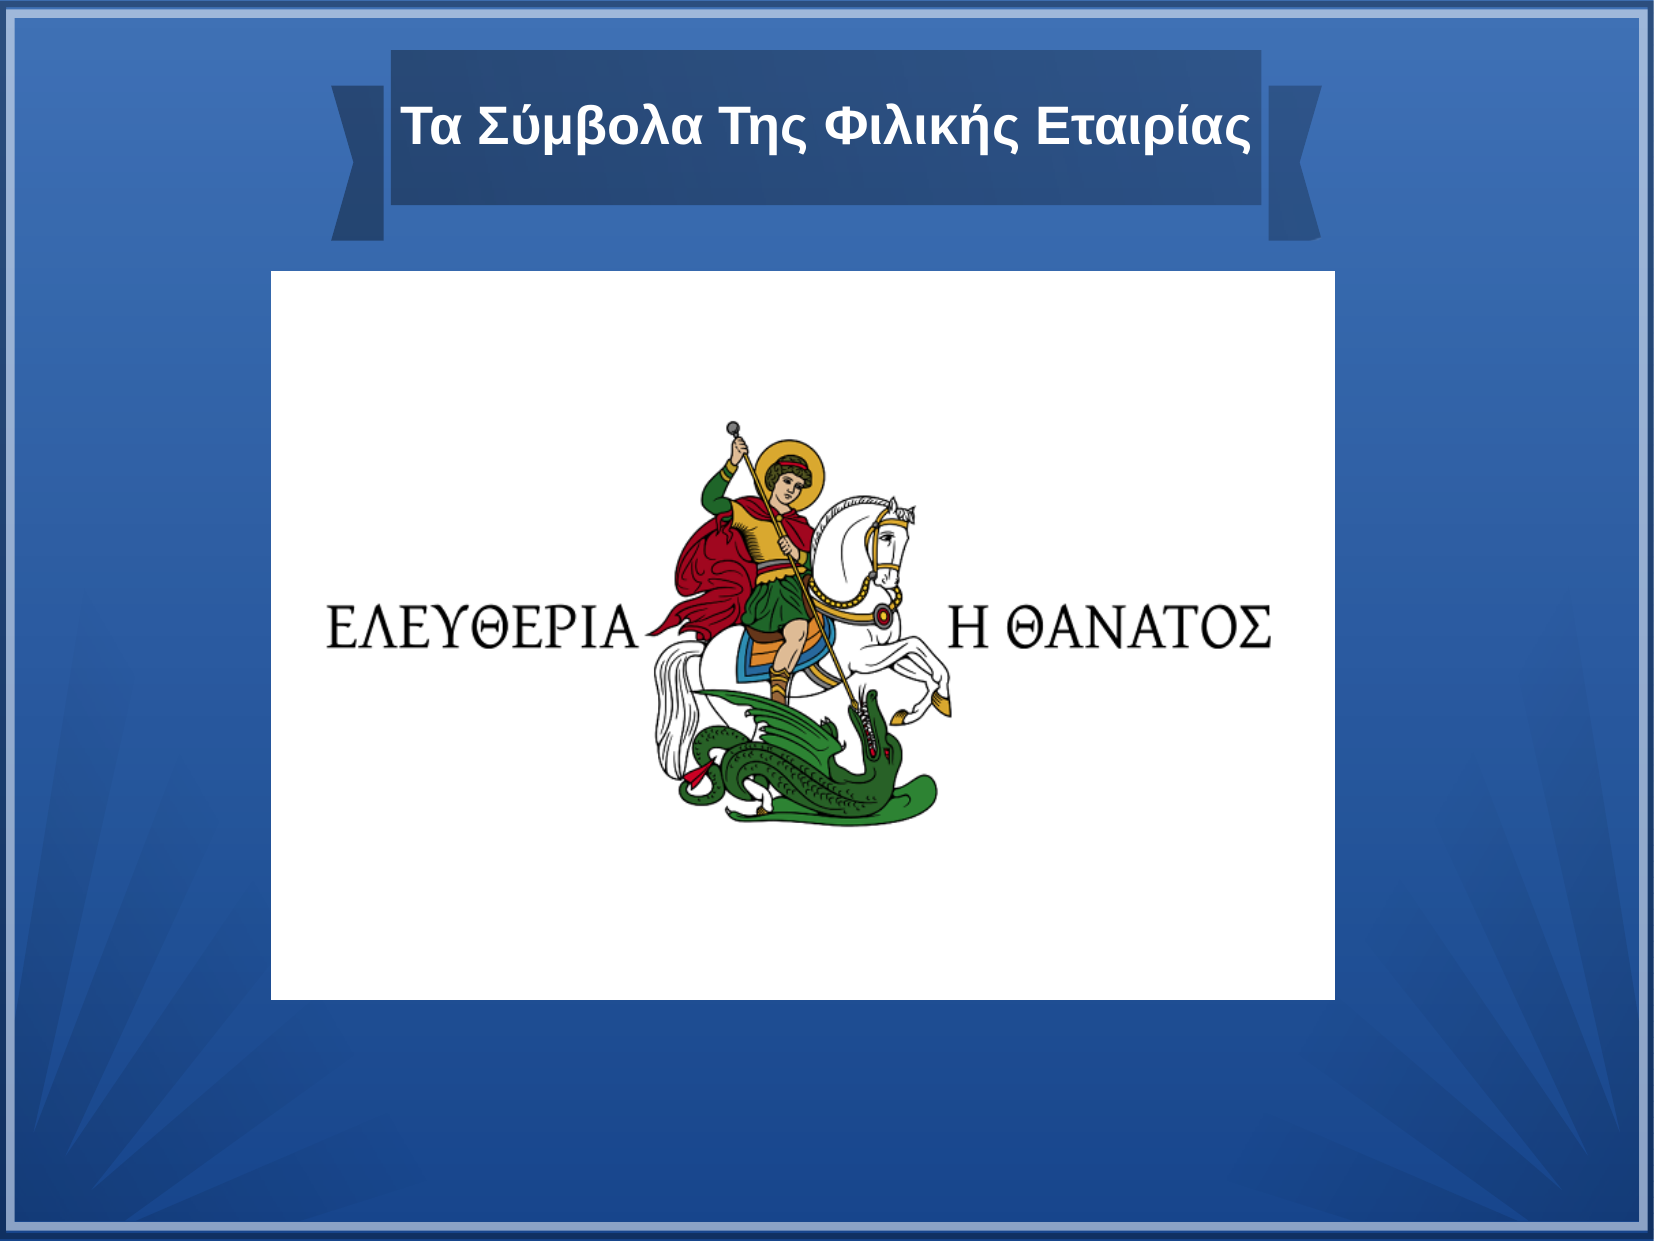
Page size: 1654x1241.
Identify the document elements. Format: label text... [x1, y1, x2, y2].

title Τα Σύμβολα Της Φιλικής Εταιρίας [389, 47, 1264, 205]
picture [271, 271, 1335, 1000]
